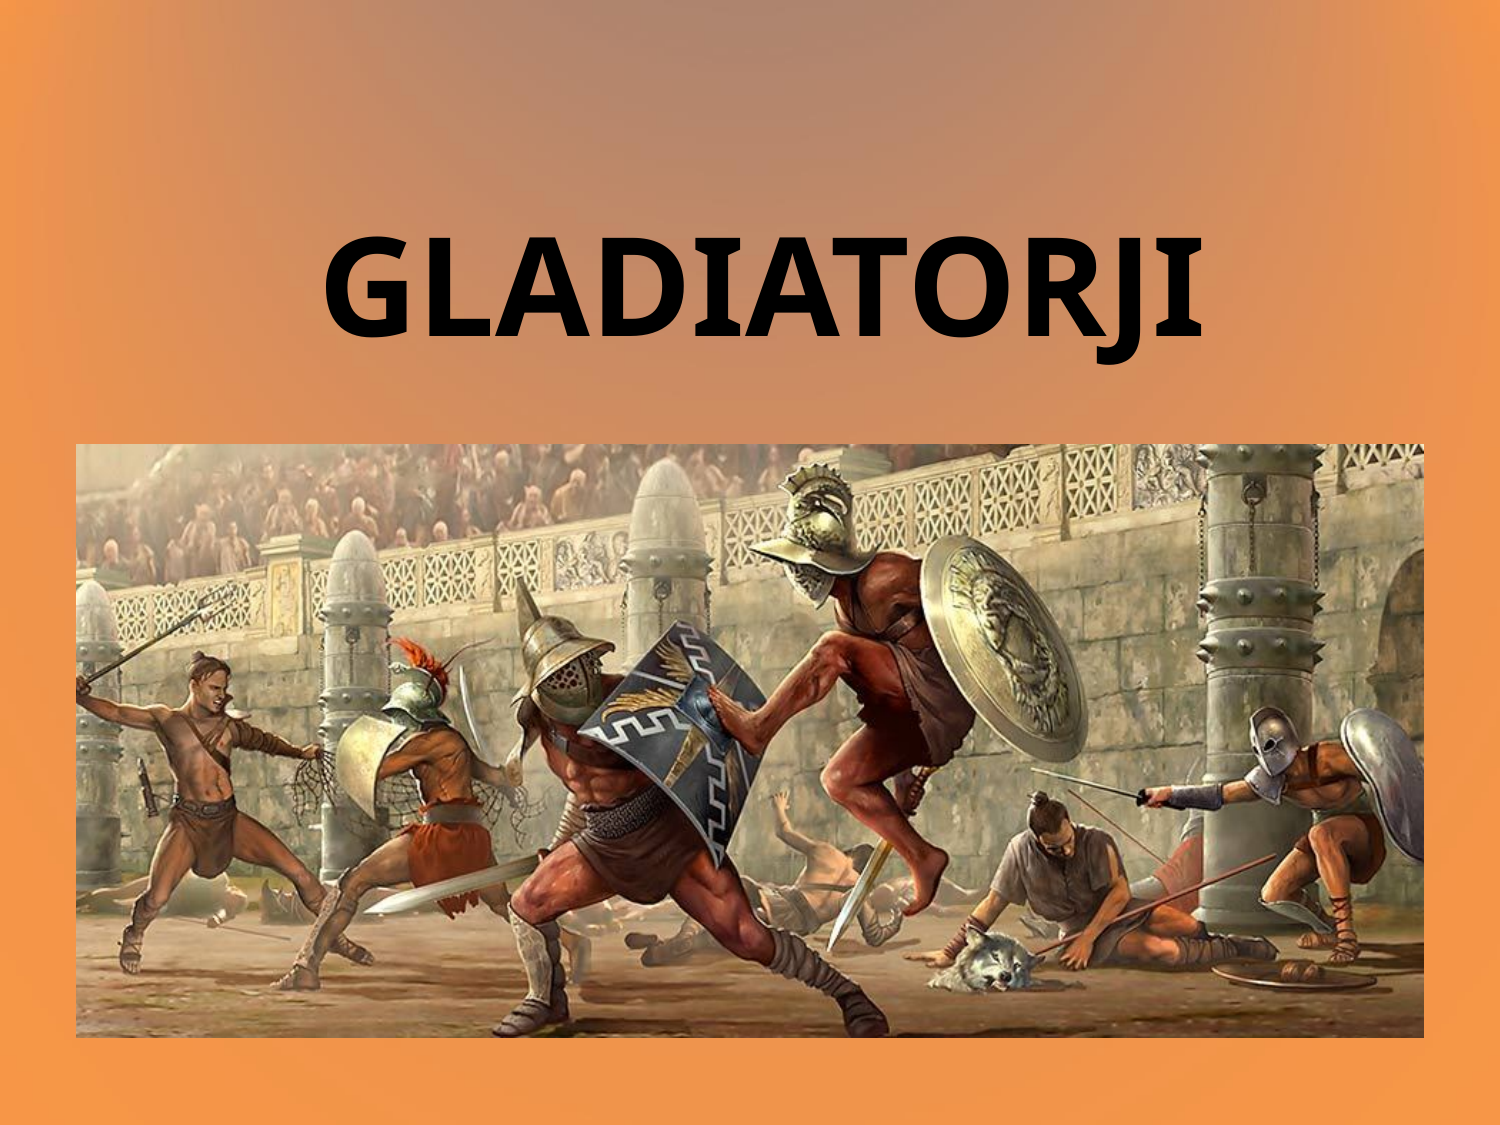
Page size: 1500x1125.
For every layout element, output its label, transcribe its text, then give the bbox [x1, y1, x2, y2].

picture [0, 0, 1500, 1125]
title GLADIATORJI [125, 160, 1400, 402]
